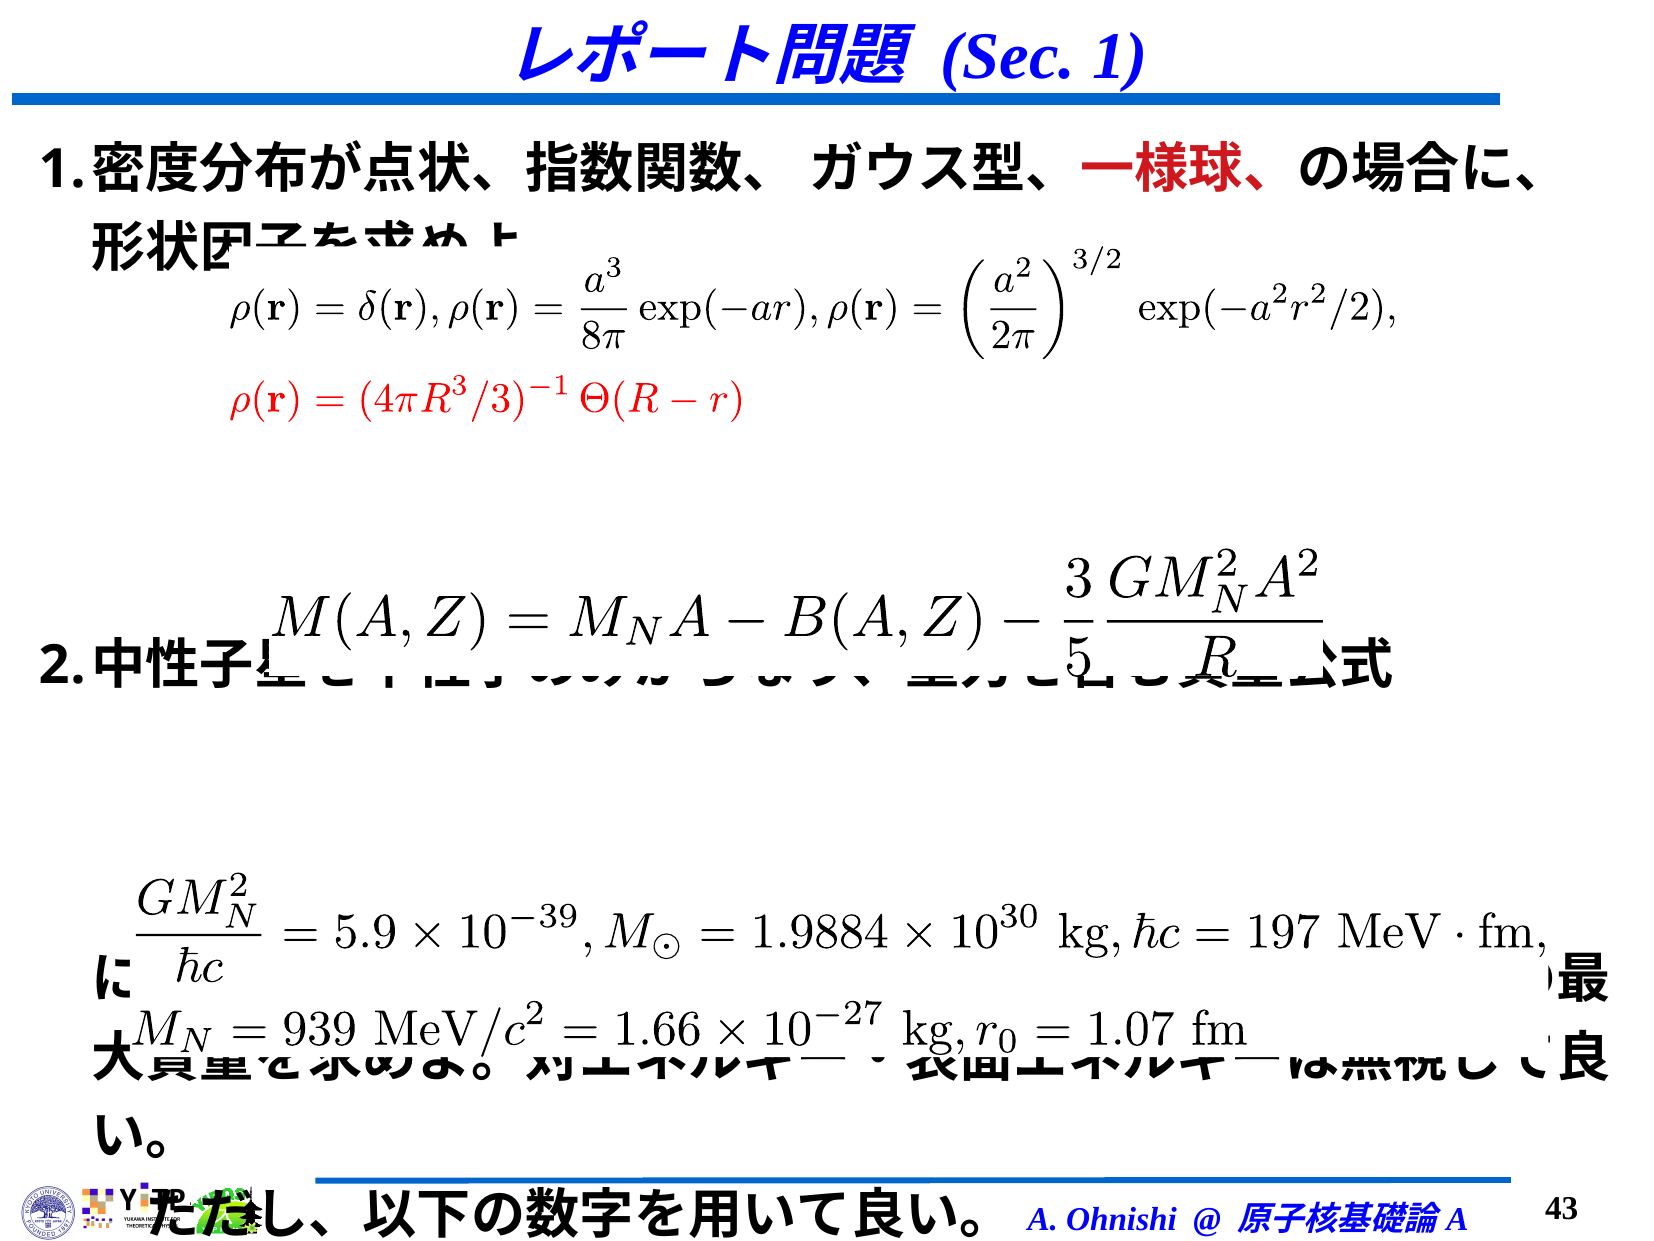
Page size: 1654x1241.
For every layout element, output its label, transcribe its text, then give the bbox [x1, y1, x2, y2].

text_box [229, 246, 1398, 422]
picture [20, 1185, 76, 1241]
picture [77, 1179, 263, 1234]
list 密度分布が点状、指数関数、 ガウス型、一様球、の場合に、 形状因子を求めよ。 中性子星を中性子のみからなり、重力を含む質量公式 に従う密度一定の巨大な原子核とする。このとき中性子星の最大質量を求めよ。対エネルギー・表面エネルギーは無視して良い。 ただし、以下の数字を用いて良い。 (最大質量の結果は非現実的。信じないように。) [20, 124, 1621, 1137]
title レポート問題 (Sec. 1) [0, 0, 1654, 99]
text_box [129, 872, 1549, 1058]
text_box [269, 548, 1323, 678]
